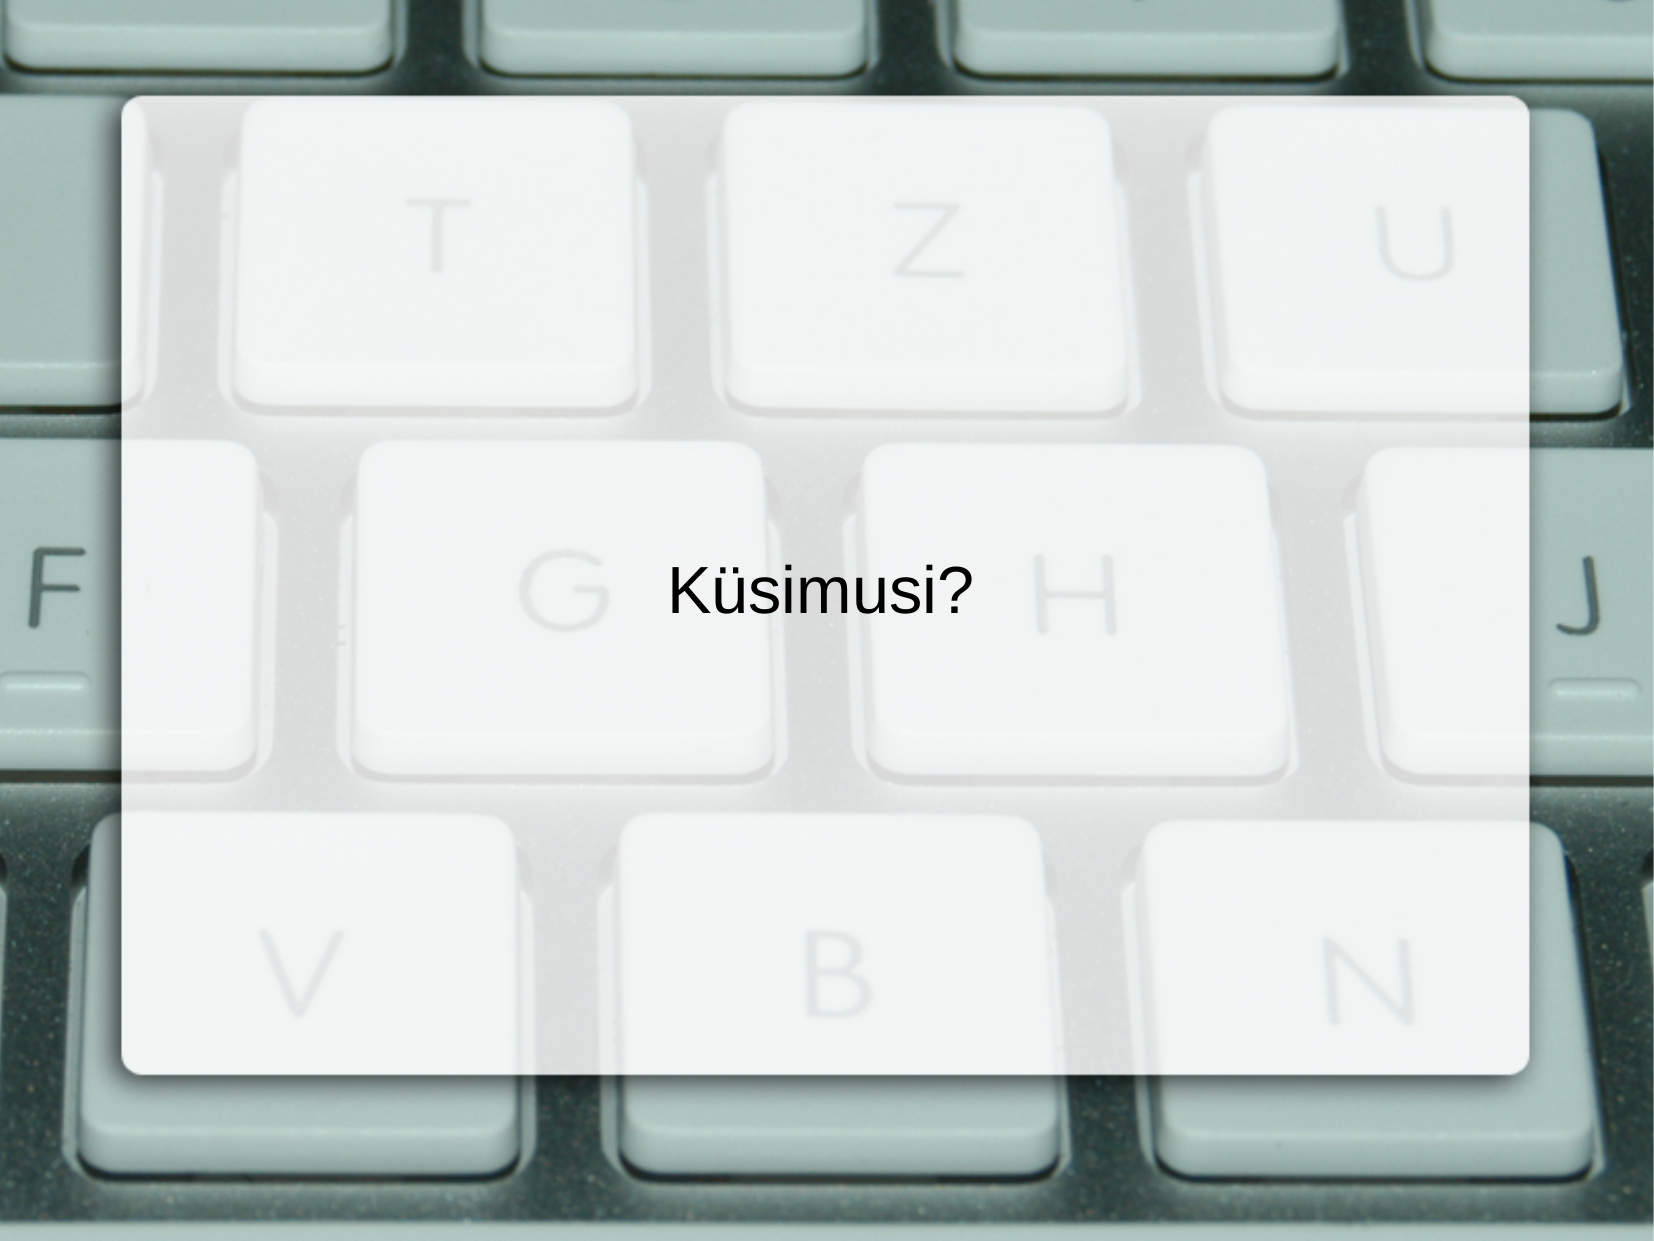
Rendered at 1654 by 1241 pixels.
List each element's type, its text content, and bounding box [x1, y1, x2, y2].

picture [0, 0, 1654, 1241]
subtitle Küsimusi? [135, 125, 1506, 1056]
